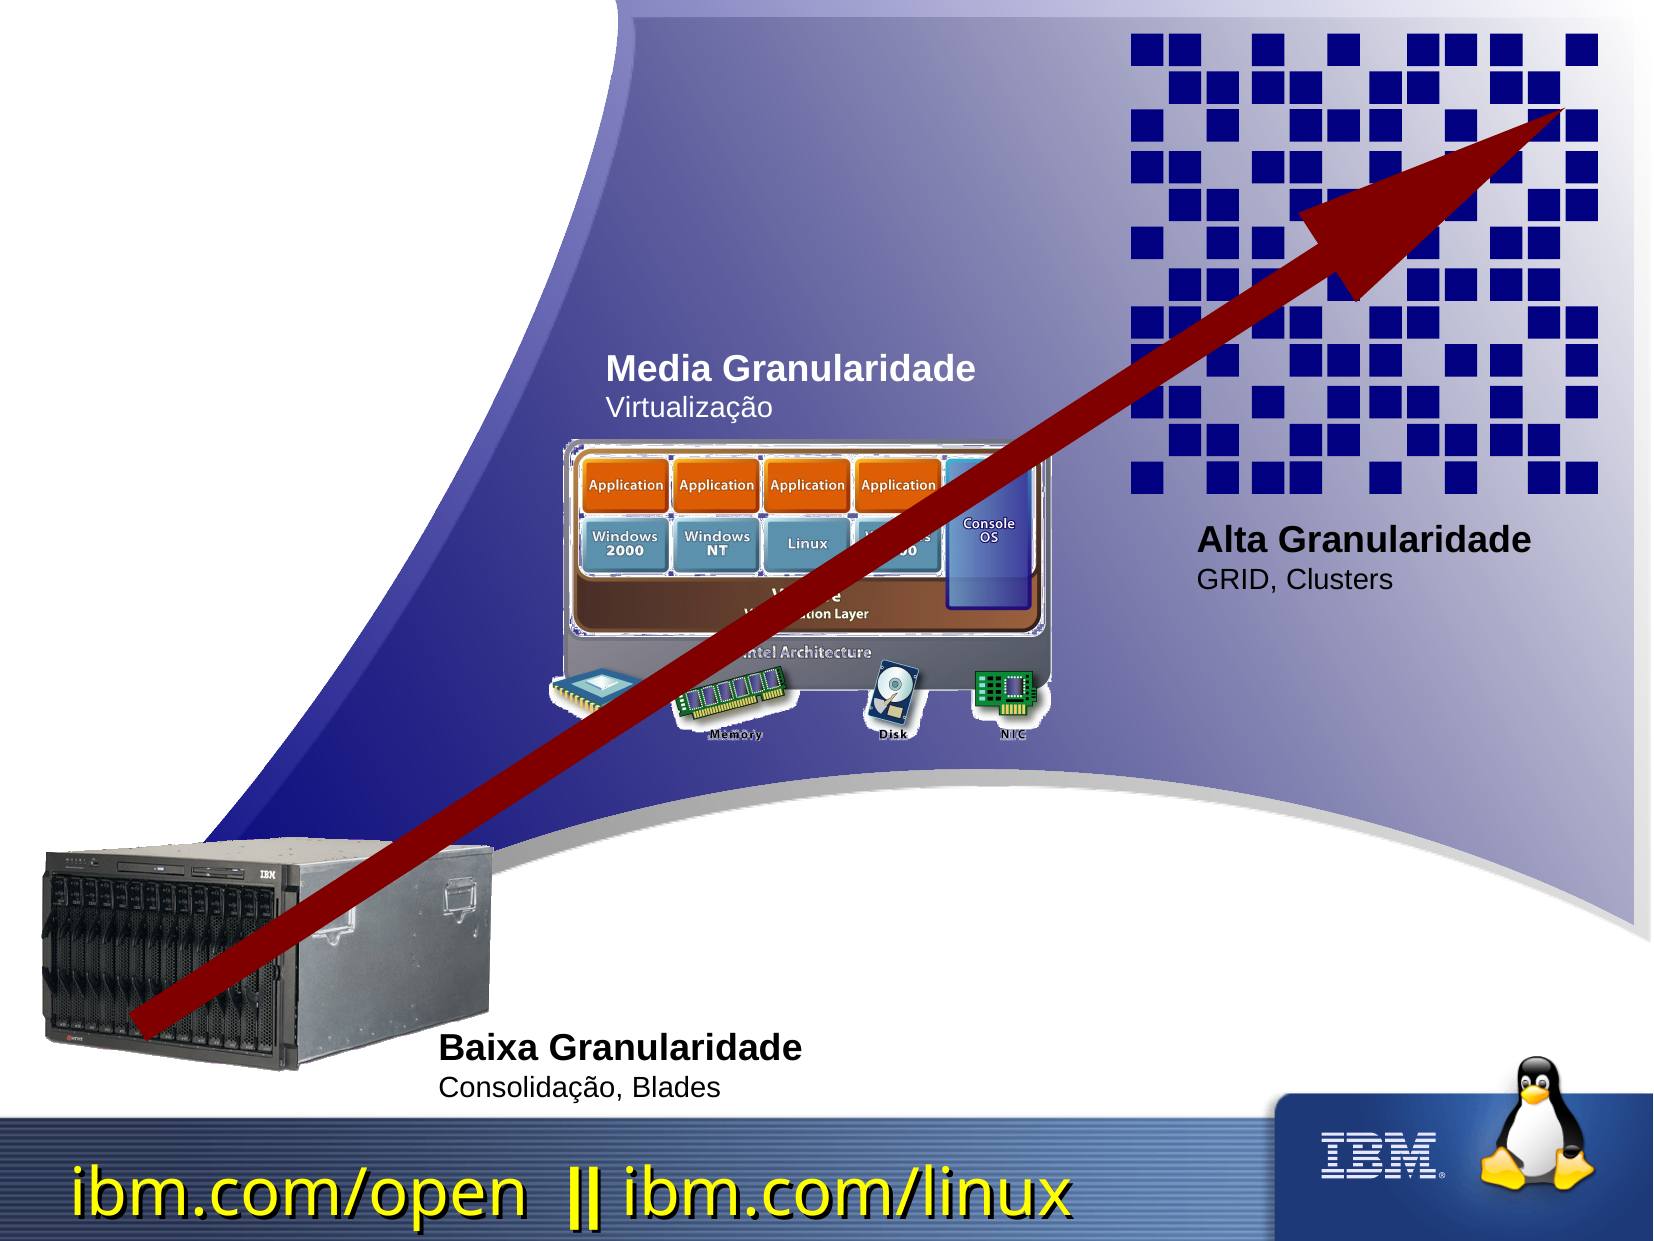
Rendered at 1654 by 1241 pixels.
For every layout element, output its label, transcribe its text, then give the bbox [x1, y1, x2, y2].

text_box Alta Granularidade GRID, Clusters [1196, 515, 1533, 604]
picture [547, 439, 1052, 741]
text_box Baixa Granularidade Consolidação, Blades [438, 1023, 803, 1111]
text_box Media Granularidade Virtualização [605, 344, 978, 432]
text_box [0, 0, 1634, 926]
picture [0, 826, 1653, 1241]
